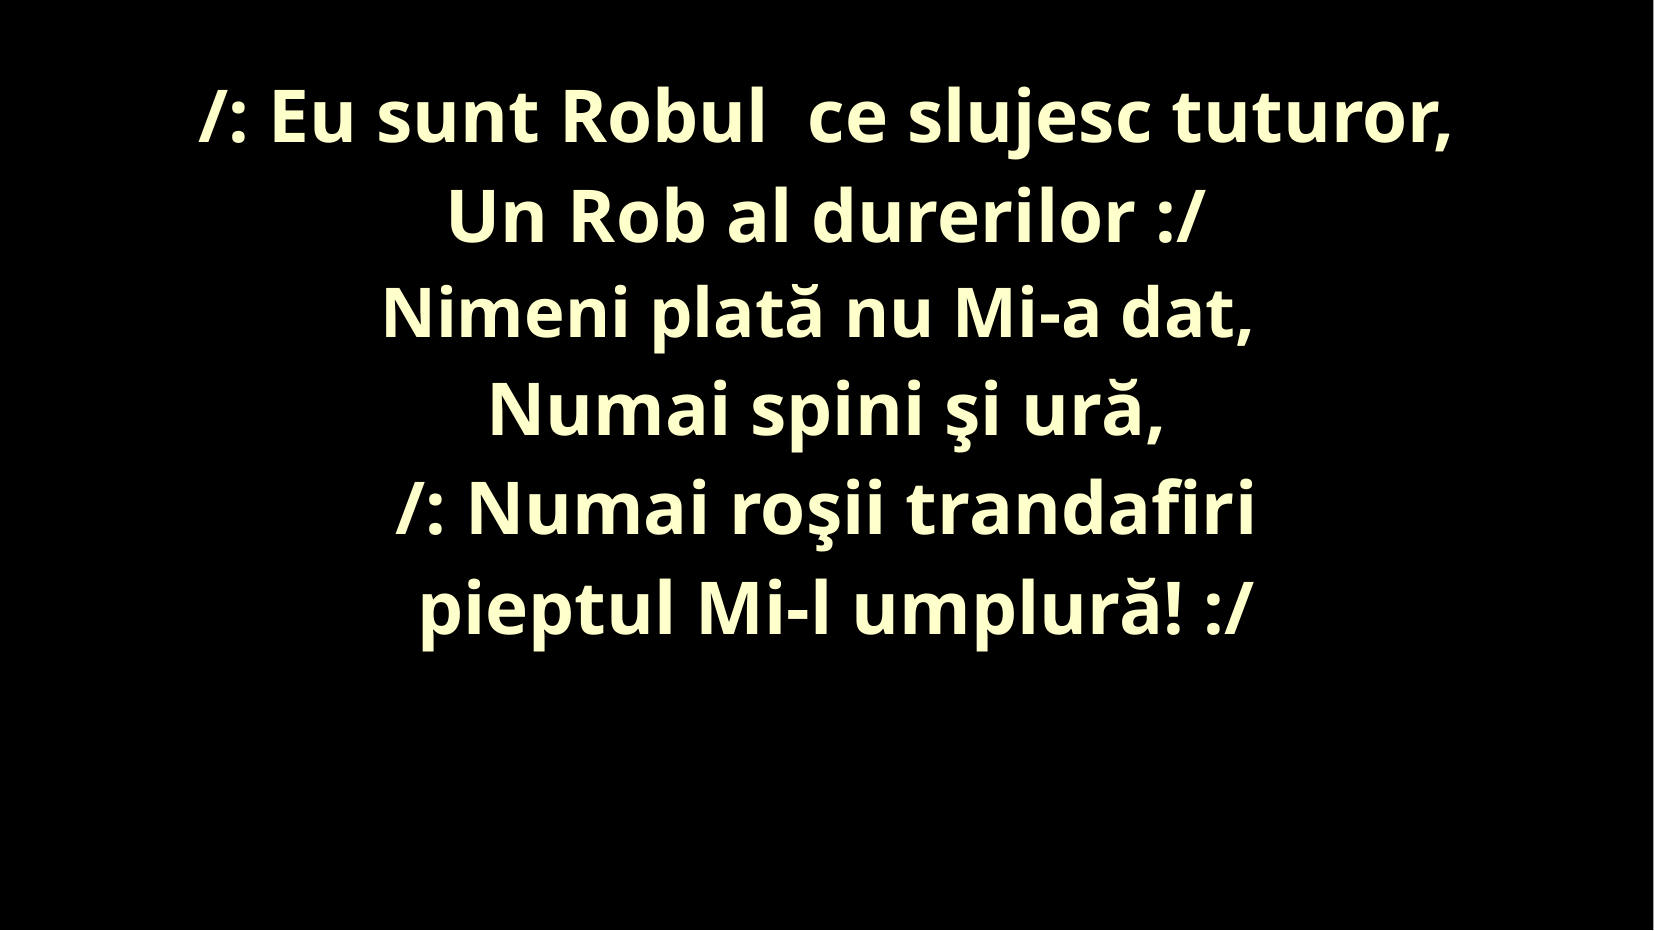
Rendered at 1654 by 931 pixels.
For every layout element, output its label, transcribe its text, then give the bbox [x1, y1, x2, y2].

subtitle /: Eu sunt Robul ce slujesc tuturor, Un Rob al durerilor :/ Nimeni plată nu Mi-a dat, Numai spini şi ură, /: Numai roşii trandafiri pieptul Mi-l umplură! :/ [82, 90, 1571, 630]
